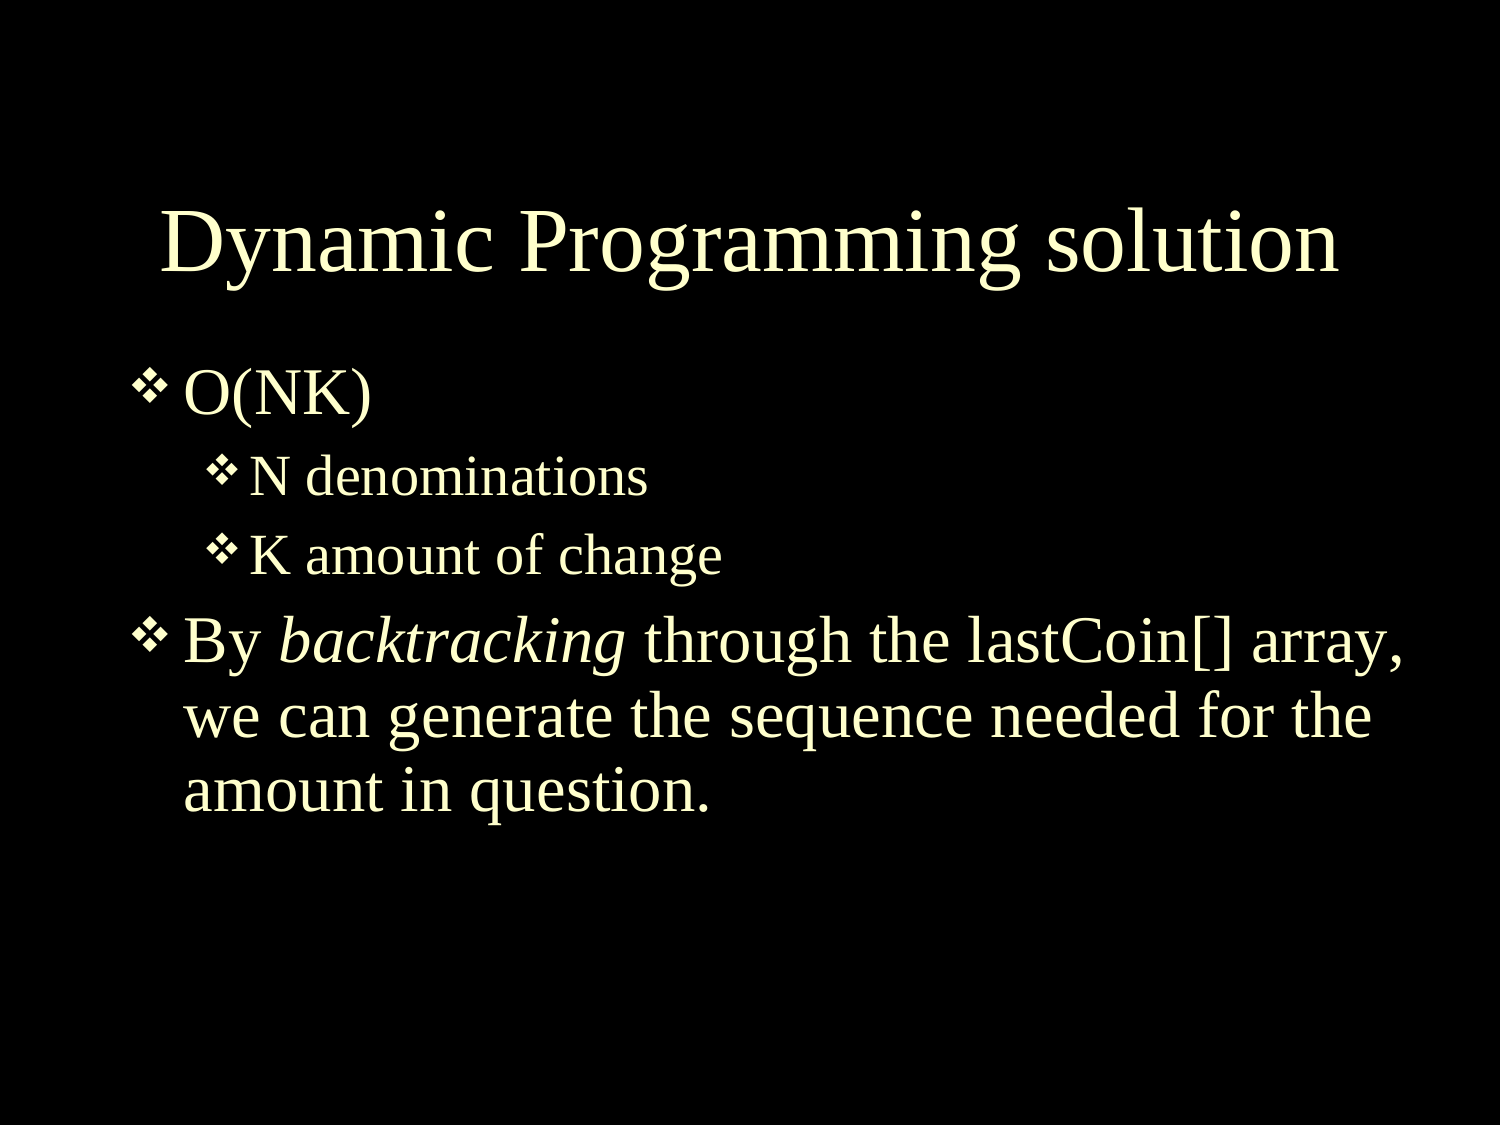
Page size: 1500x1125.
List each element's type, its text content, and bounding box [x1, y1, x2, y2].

list O(NK) N denominations K amount of change By backtracking through the lastCoin[] array, we can generate the sequence needed for the amount in question. [112, 347, 1482, 1026]
title Dynamic Programming solution [22, 145, 1480, 336]
